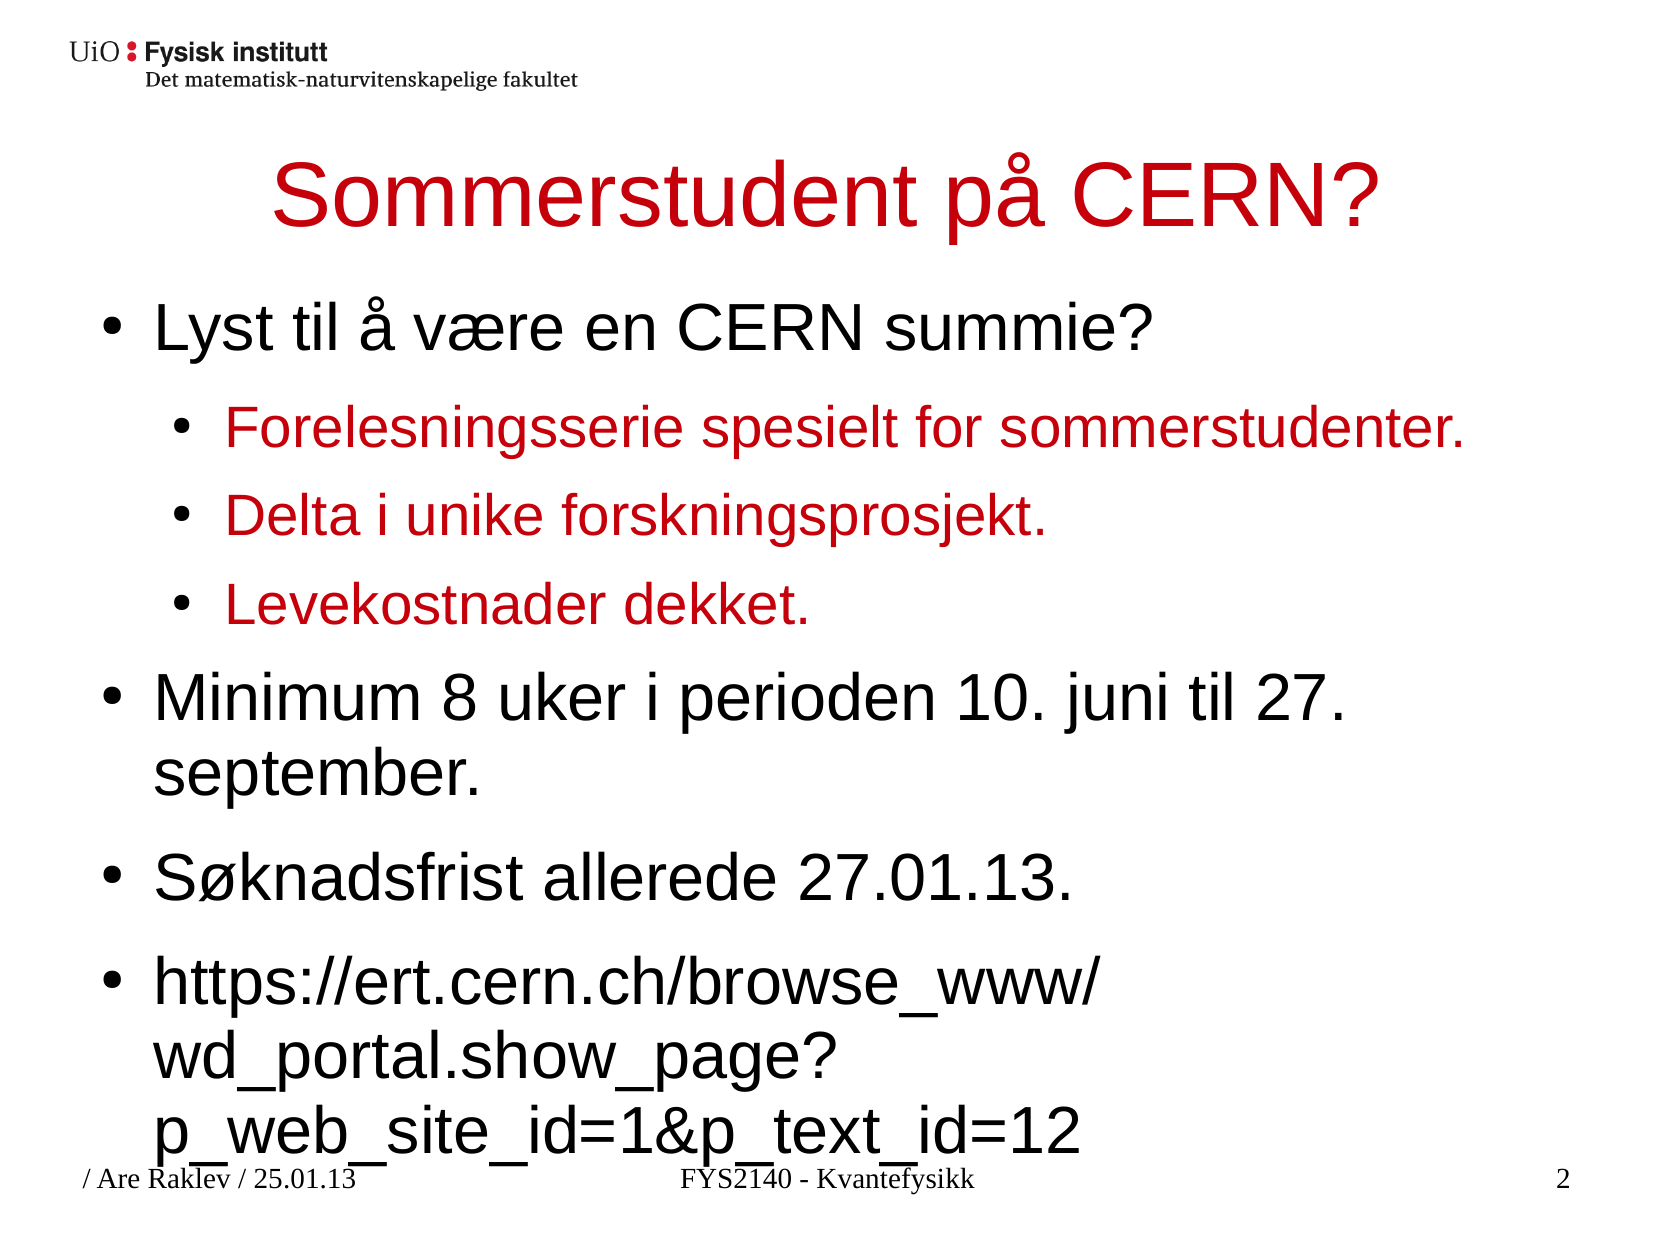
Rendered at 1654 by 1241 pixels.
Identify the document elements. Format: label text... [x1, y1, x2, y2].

list Lyst til å være en CERN summie? Forelesningsserie spesielt for sommerstudenter. Delta i unike forskningsprosjekt. Levekostnader dekket. Minimum 8 uker i perioden 10. juni til 27. september. Søknadsfrist allerede 27.01.13. https://ert.cern.ch/browse_www/wd_portal.show_page?p_web_site_id=1&p_text_id=12 [82, 290, 1576, 1094]
title Sommerstudent på CERN? [82, 90, 1571, 290]
picture [68, 37, 581, 93]
